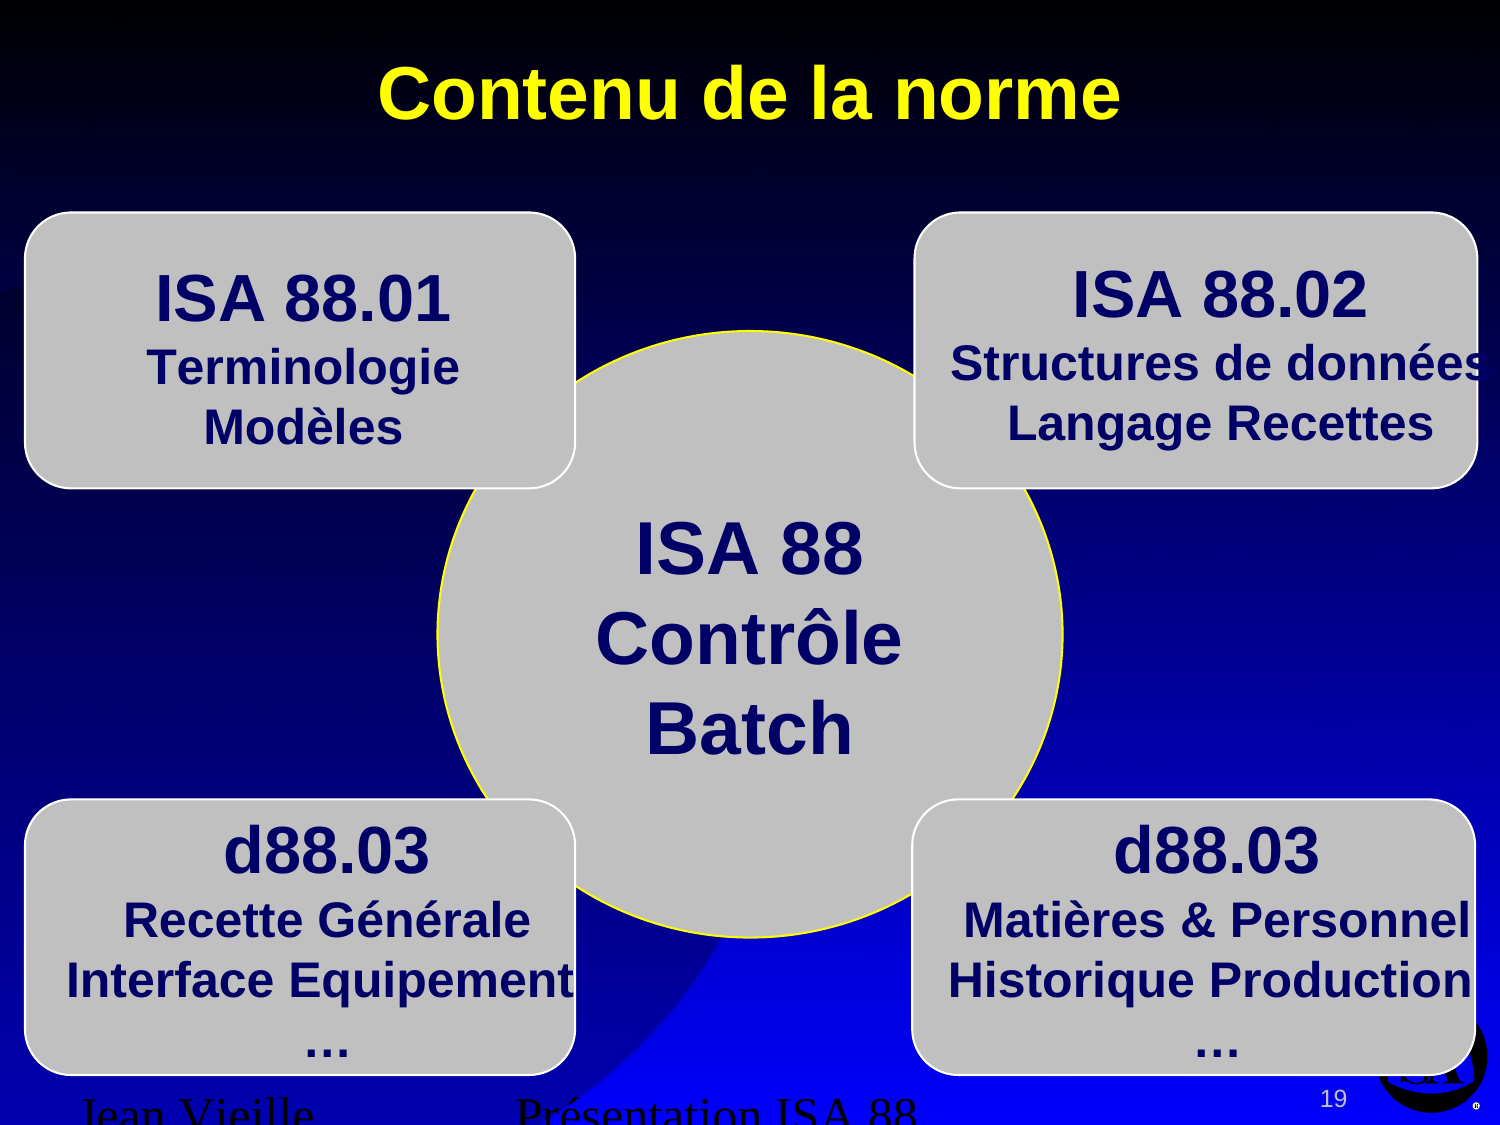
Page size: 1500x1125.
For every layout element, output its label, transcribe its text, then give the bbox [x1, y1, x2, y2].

picture [298, 1110, 308, 1118]
picture [873, 1116, 886, 1125]
picture [148, 1111, 157, 1125]
picture [668, 1120, 677, 1125]
picture [607, 1110, 617, 1118]
picture [124, 1120, 133, 1125]
picture [524, 1101, 535, 1117]
picture [631, 1111, 640, 1125]
text_box ISA 88.02 Structures de données Langage Recettes [936, 233, 1450, 468]
title Contenu de la norme [112, 37, 1388, 288]
picture [234, 1110, 244, 1118]
picture [745, 1111, 754, 1125]
text_box ISA 88.01 Terminologie Modèles [52, 237, 554, 473]
picture [0, 0, 1500, 1125]
picture [102, 1110, 112, 1118]
picture [828, 1121, 843, 1125]
picture [830, 1103, 841, 1118]
text_box ISA 88 Contrôle Batch [437, 331, 1063, 938]
text_box d88.03 Matières & Personnel Historique Production … [934, 819, 1448, 1055]
picture [565, 1110, 575, 1118]
text_box [914, 212, 1478, 489]
picture [874, 1101, 885, 1114]
text_box [24, 212, 576, 489]
text_box [24, 799, 576, 1075]
picture [718, 1110, 731, 1125]
picture [899, 1101, 910, 1114]
picture [898, 1116, 911, 1125]
text_box d88.03 Recette Générale Interface Equipement … [52, 819, 554, 1055]
text_box [912, 799, 1476, 1075]
